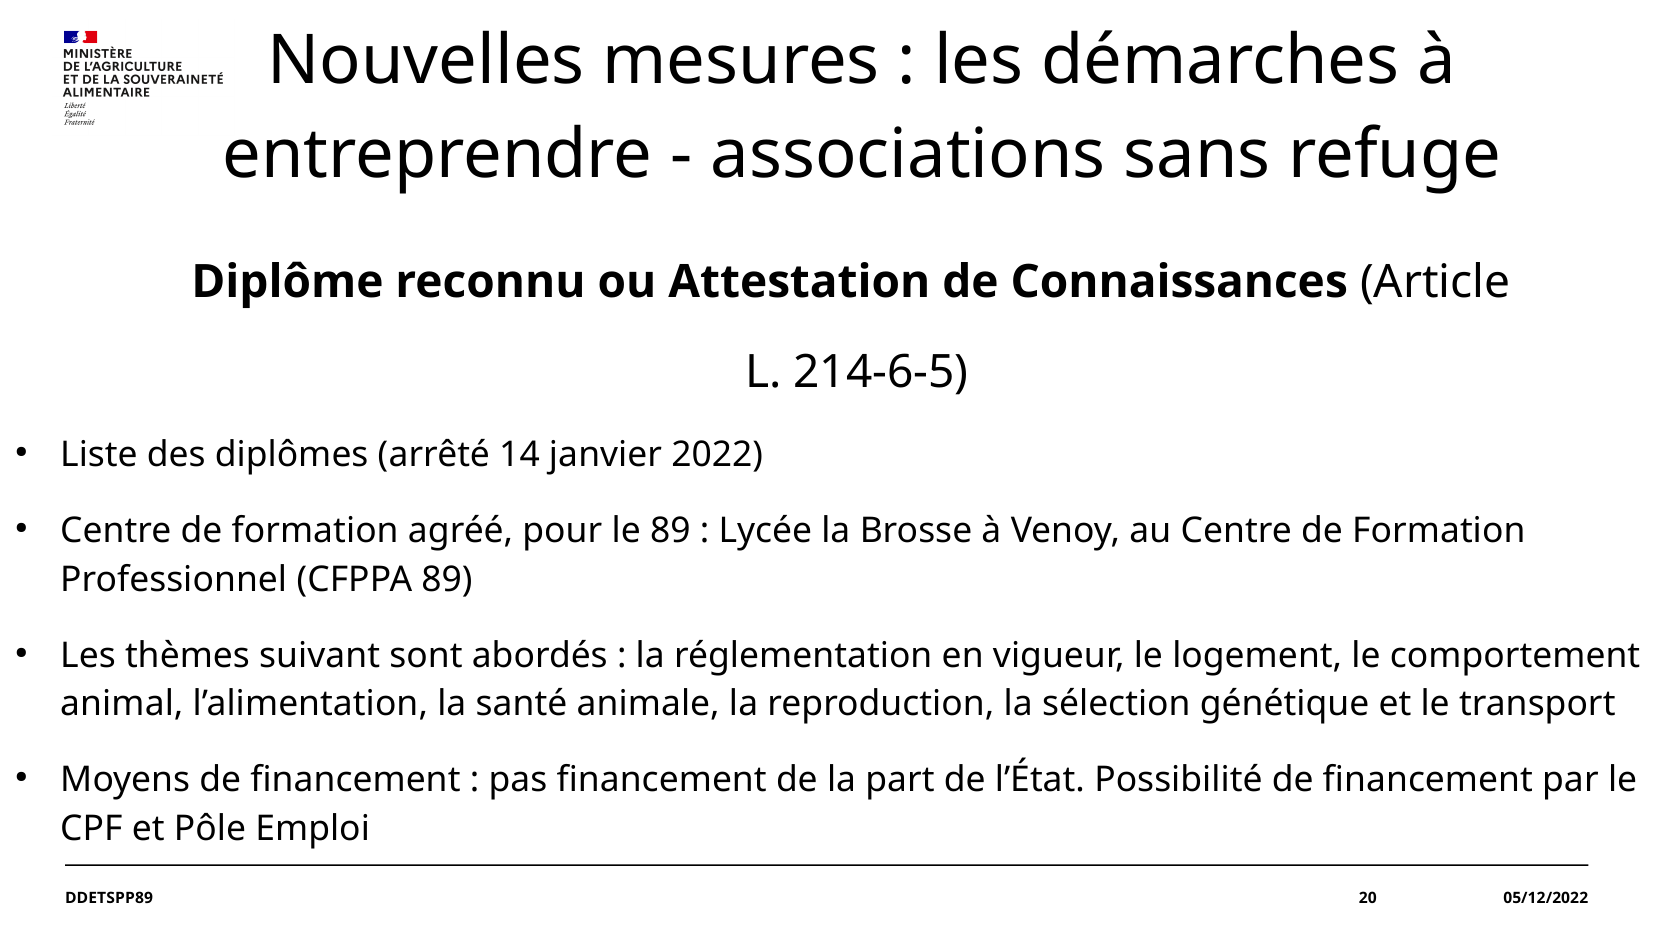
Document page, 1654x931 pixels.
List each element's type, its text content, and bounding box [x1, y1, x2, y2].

footer DDETSPP89 [65, 865, 1132, 931]
list Diplôme reconnu ou Attestation de Connaissances (Article L. 214-6-5) Liste des diplômes (arrêté 14 janvier 2022) Centre de formation agréé, pour le 89 : Lycée la Brosse à Venoy, au Centre de Formation Professionnel (CFPPA 89) Les thèmes suivant sont abordés : la réglementation en vigueur, le logement, le comportement animal, l’alimentation, la santé animale, la reproduction, la sélection génétique et le transport Moyens de financement : pas financement de la part de l’État. Possibilité de financement par le CPF et Pôle Emploi [0, 177, 1654, 865]
slide_number 05/12/2022 [1377, 865, 1589, 931]
slide_number 20 [1132, 865, 1377, 931]
title Nouvelles mesures : les démarches à entreprendre - associations sans refuge [0, 9, 1654, 177]
